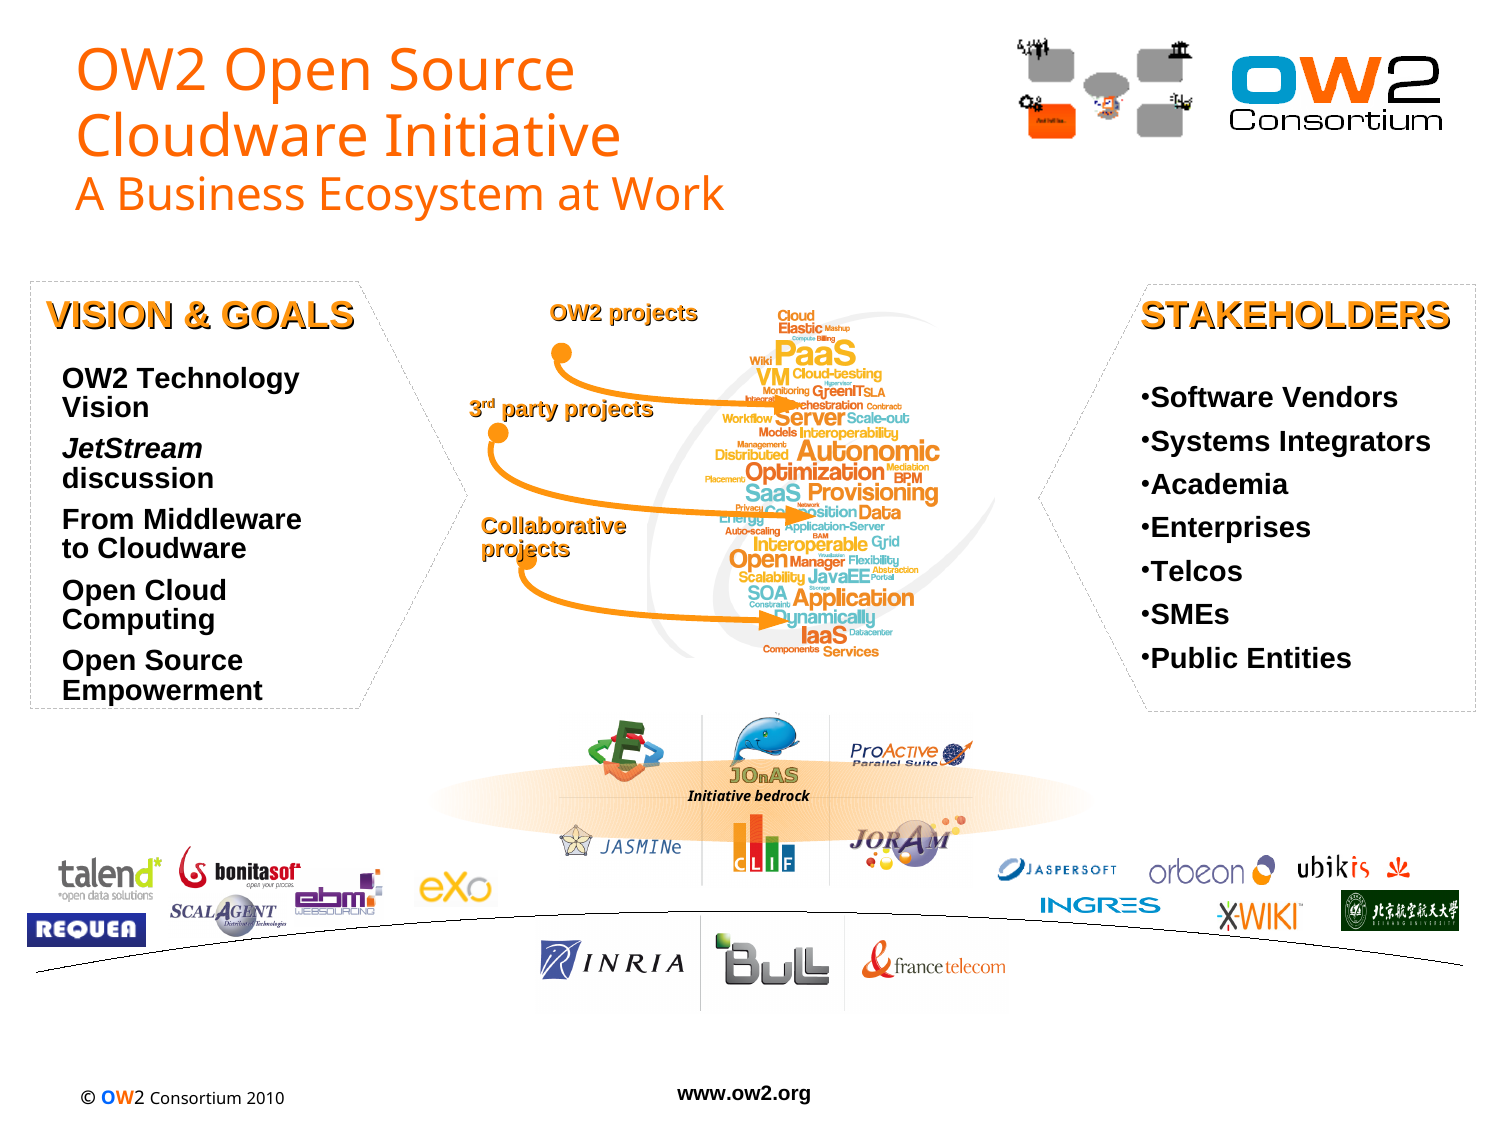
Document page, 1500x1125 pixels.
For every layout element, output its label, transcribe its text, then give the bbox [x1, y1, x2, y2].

picture [1051, 897, 1067, 906]
picture [1013, 32, 1194, 142]
picture [1224, 47, 1450, 134]
picture [559, 712, 973, 768]
picture [414, 870, 498, 907]
text_box 3rd party projects [453, 391, 668, 429]
text_box VISION & GOALS [30, 282, 370, 344]
picture [1102, 901, 1114, 913]
picture [1149, 855, 1275, 885]
title OW2 Open Source Cloudware Initiative A Business Ecosystem at Work [75, 38, 1175, 222]
picture [978, 851, 1135, 887]
picture [1115, 897, 1154, 913]
picture [559, 834, 973, 888]
picture [1341, 890, 1459, 932]
picture [1071, 897, 1080, 913]
text_box [427, 759, 1095, 843]
picture [1145, 897, 1162, 913]
picture [1079, 897, 1097, 913]
text_box OW2 Technology Vision JetStream discussion From Middleware to Cloudware Open Cloud Computing Open Source Empowerment [47, 357, 325, 611]
text_box Initiative bedrock [673, 782, 849, 812]
text_box Software Vendors Systems Integrators Academia Enterprises Telcos SMEs Public Entities [1125, 375, 1476, 682]
picture [58, 857, 162, 902]
text_box OW2 projects [534, 295, 713, 333]
text_box STAKEHOLDERS [1125, 282, 1466, 344]
picture [647, 303, 995, 658]
picture [1298, 854, 1410, 878]
picture [179, 846, 384, 928]
picture [168, 893, 287, 938]
text_box Collaborative projects [465, 508, 737, 546]
picture [1217, 901, 1303, 931]
picture [535, 913, 1009, 1014]
picture [27, 913, 146, 947]
picture [1053, 904, 1067, 913]
